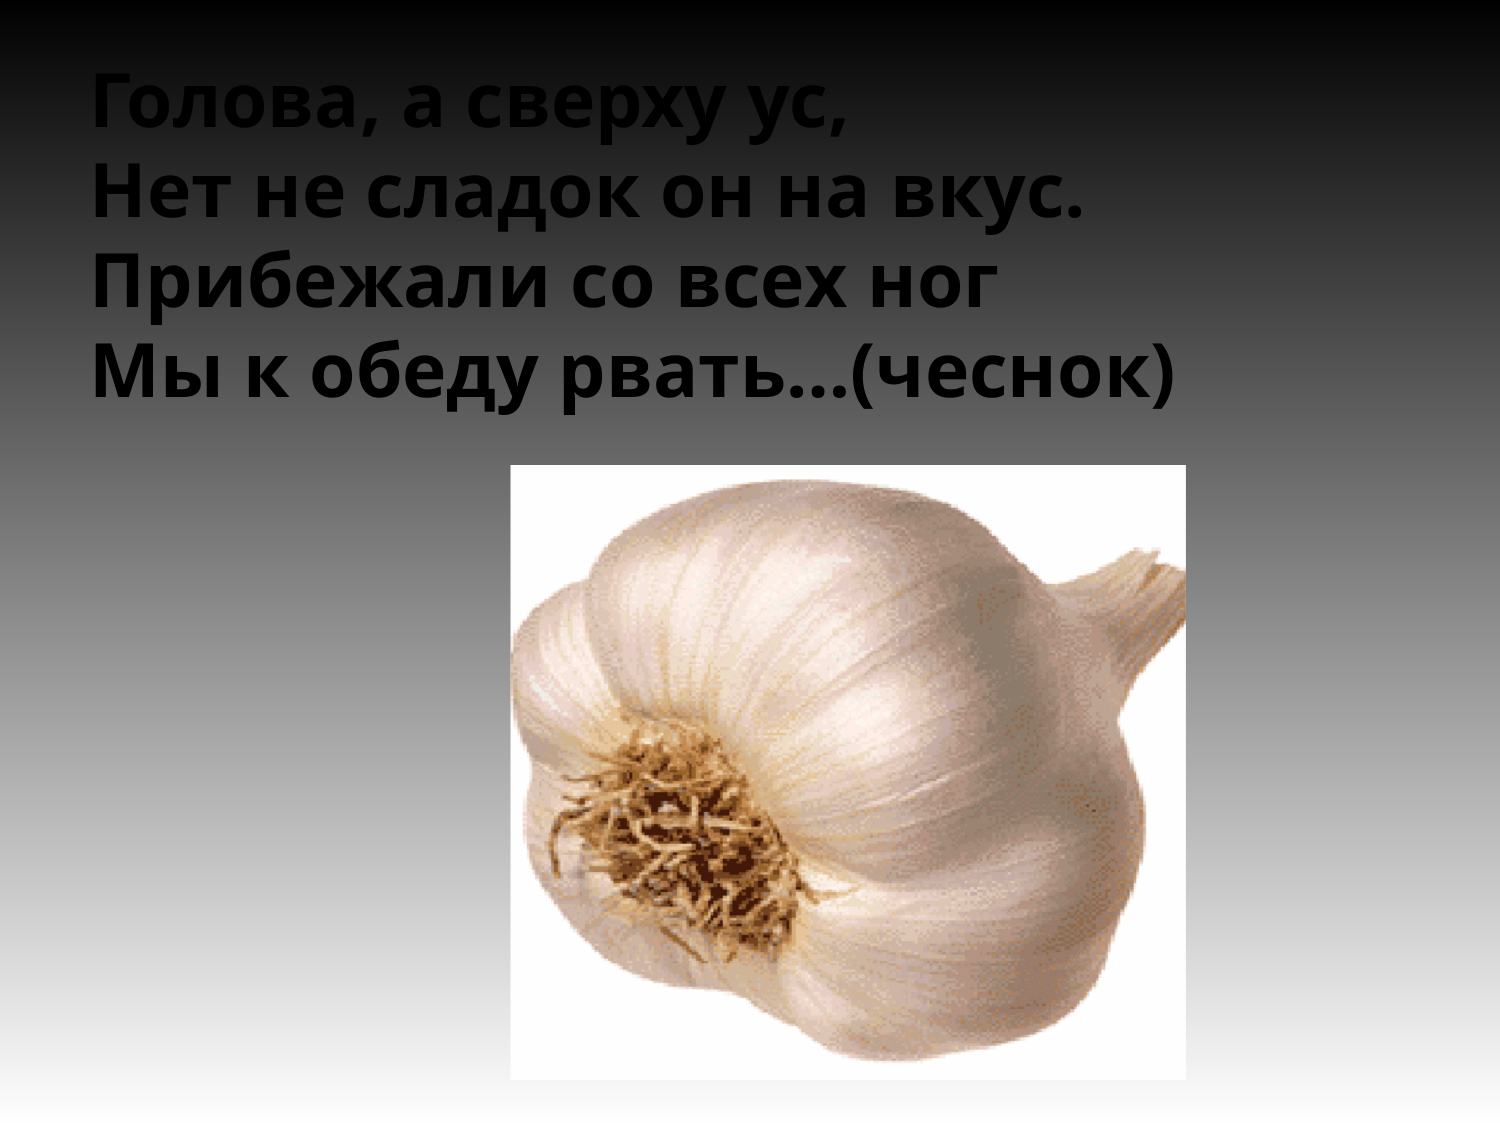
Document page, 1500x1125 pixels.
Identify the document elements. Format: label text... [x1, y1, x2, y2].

picture [510, 464, 1186, 1081]
text_box Голова, а сверху ус, Нет не сладок он на вкус. Прибежали со всех ног Мы к обеду рвать…(чеснок) [74, 44, 1388, 420]
